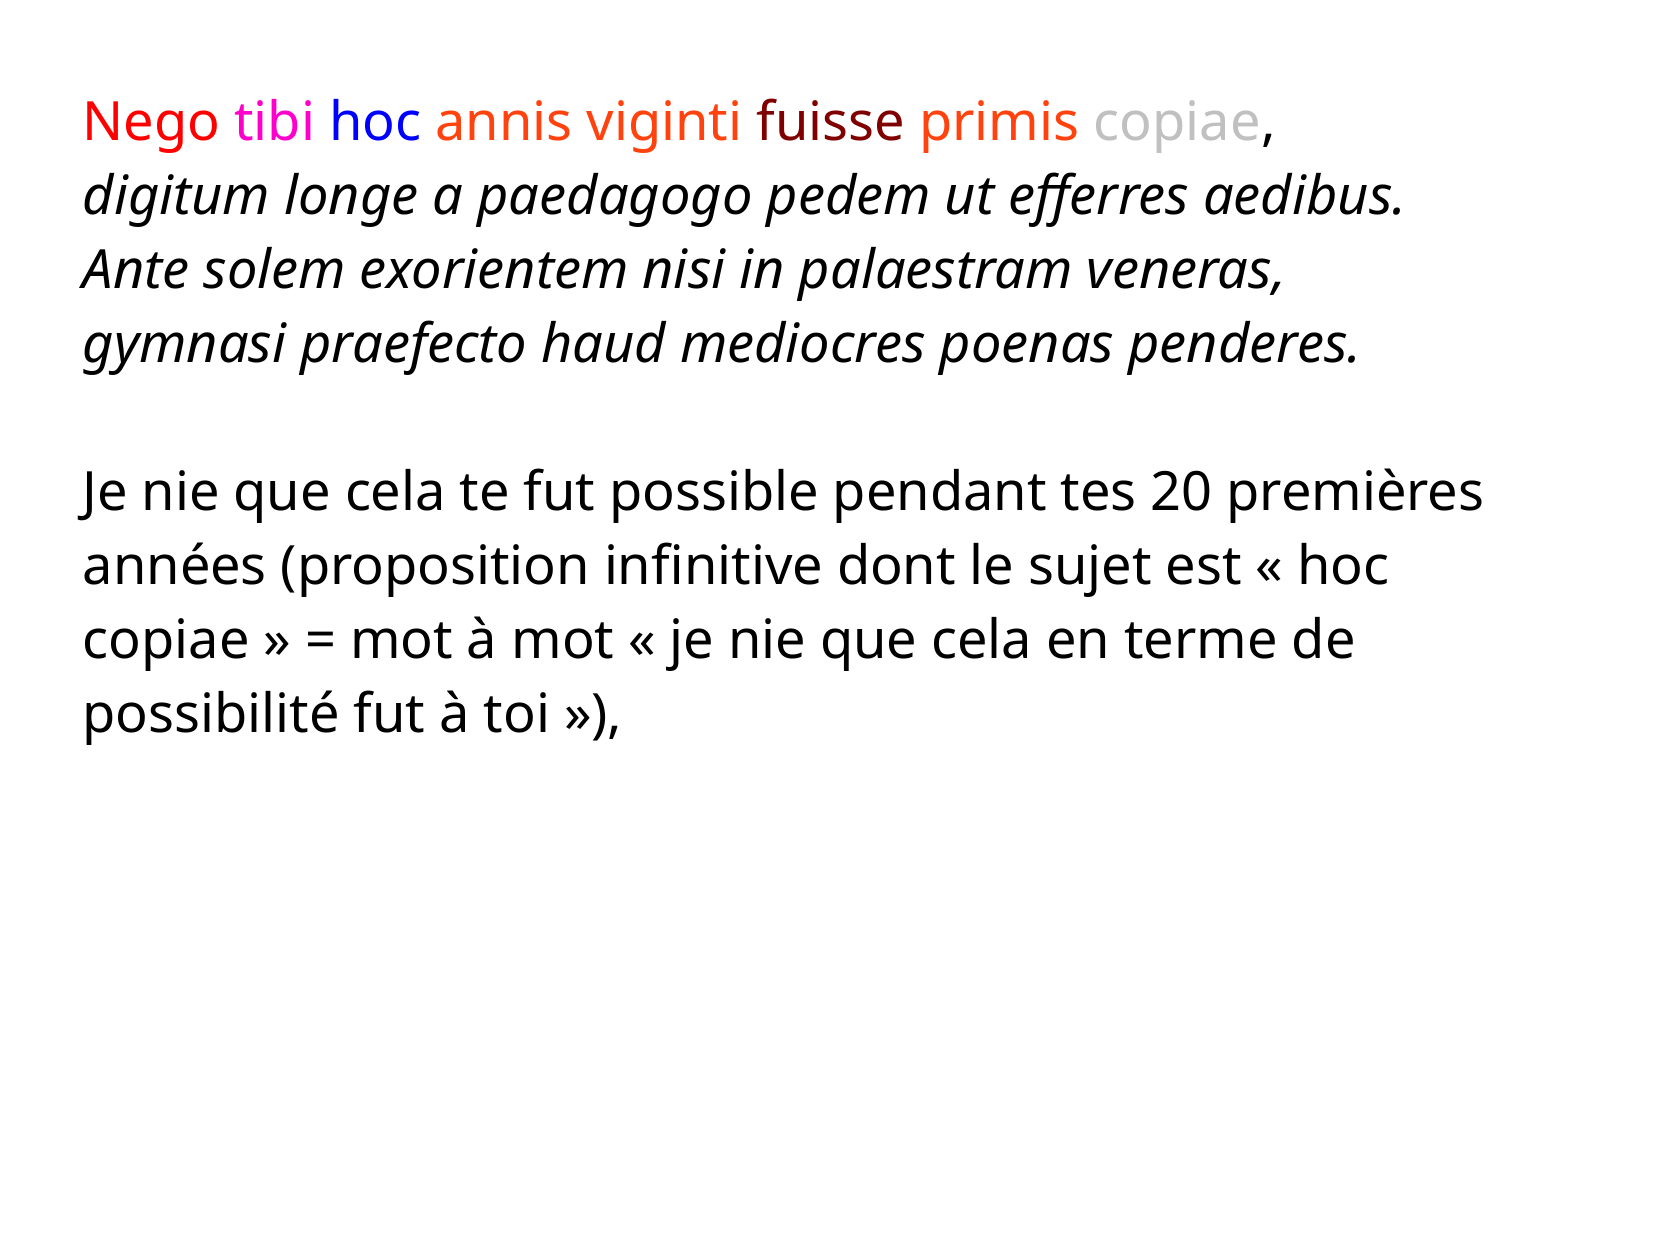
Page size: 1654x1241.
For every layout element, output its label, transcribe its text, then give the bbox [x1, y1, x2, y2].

list Nego tibi hoc annis viginti fuisse primis copiae, digitum longe a paedagogo pedem ut efferres aedibus. Ante solem exorientem nisi in palaestram veneras, gymnasi praefecto haud mediocres poenas penderes. Je nie que cela te fut possible pendant tes 20 premières années (proposition infinitive dont le sujet est « hoc copiae » = mot à mot « je nie que cela en terme de possibilité fut à toi »), [82, 82, 1571, 1109]
